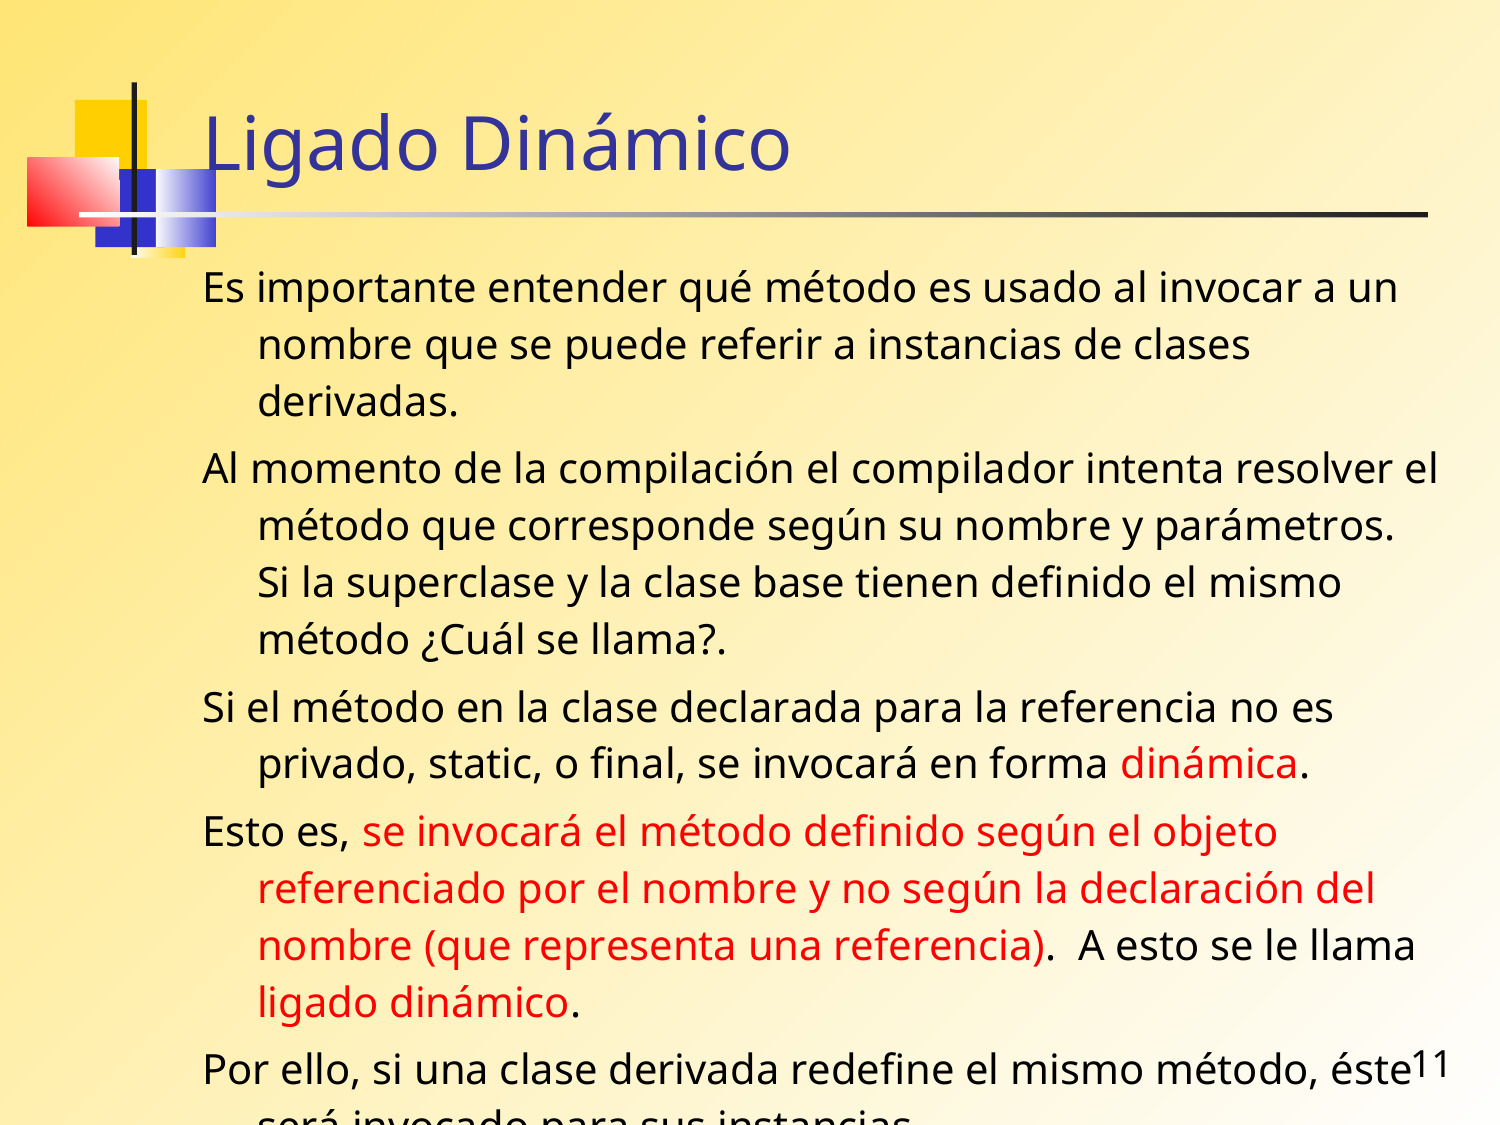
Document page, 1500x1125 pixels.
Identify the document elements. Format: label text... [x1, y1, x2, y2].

list Es importante entender qué método es usado al invocar a un nombre que se puede referir a instancias de clases derivadas. Al momento de la compilación el compilador intenta resolver el método que corresponde según su nombre y parámetros. Si la superclase y la clase base tienen definido el mismo método ¿Cuál se llama?. Si el método en la clase declarada para la referencia no es privado, static, o final, se invocará en forma dinámica. Esto es, se invocará el método definido según el objeto referenciado por el nombre y no según la declaración del nombre (que representa una referencia). A esto se le llama ligado dinámico. Por ello, si una clase derivada redefine el mismo método, éste será invocado para sus instancias. El ligado dinámico se resuelve a tiempo de ejecución. [187, 249, 1463, 1068]
title Ligado Dinámico [187, 37, 1466, 201]
